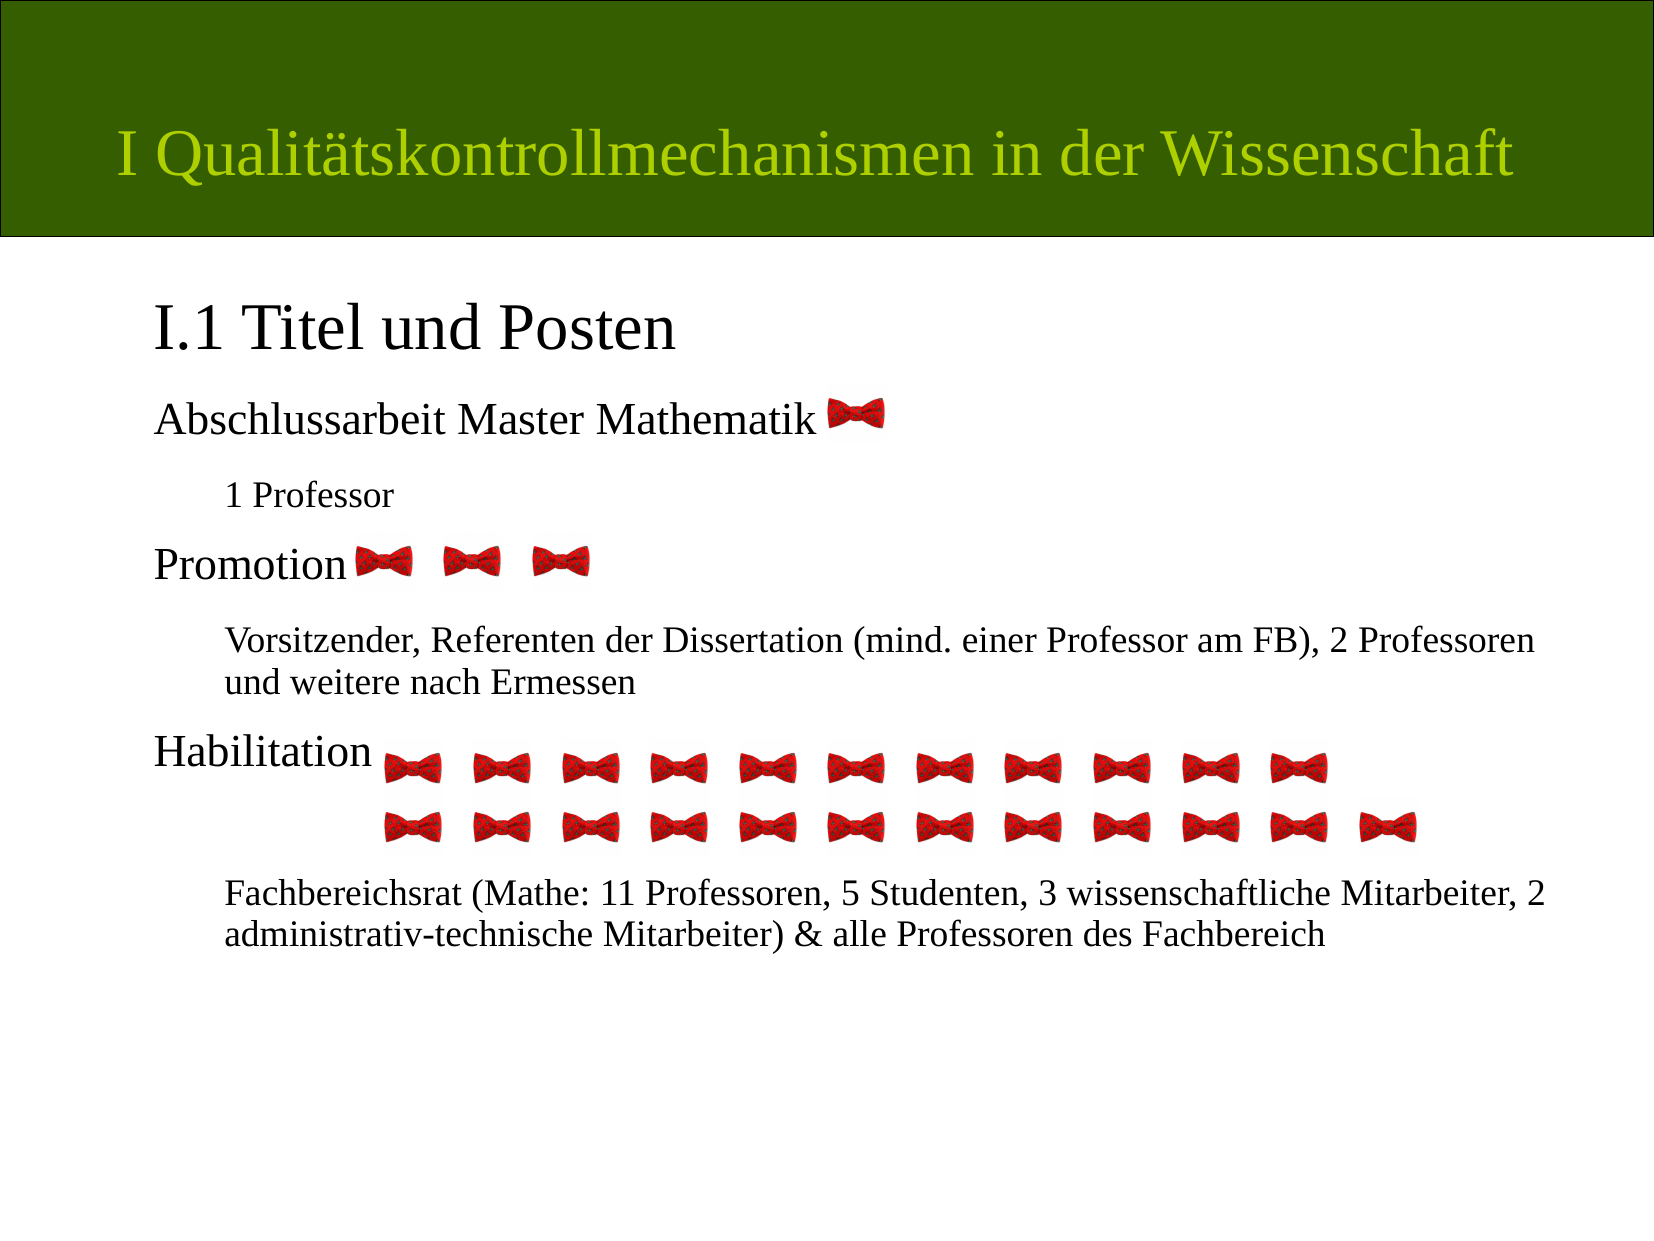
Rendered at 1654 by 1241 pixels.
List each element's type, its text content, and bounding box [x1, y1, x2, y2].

picture [1092, 738, 1152, 857]
picture [531, 531, 591, 591]
picture [354, 531, 414, 591]
picture [1181, 738, 1241, 857]
picture [915, 738, 975, 857]
picture [472, 738, 532, 857]
picture [442, 531, 502, 591]
text_box [0, 0, 1654, 237]
picture [1358, 797, 1418, 857]
picture [1269, 738, 1329, 857]
picture [383, 738, 443, 857]
picture [826, 738, 886, 857]
picture [649, 738, 709, 857]
picture [561, 738, 621, 857]
title I Qualitätskontrollmechanismen in der Wissenschaft [82, 49, 1571, 257]
picture [1003, 738, 1063, 857]
list I.1 Titel und Posten Abschlussarbeit Master Mathematik 1 Professor Promotion Vorsitzender, Referenten der Dissertation (mind. einer Professor am FB), 2 Professoren und weitere nach Ermessen Habilitation Fachbereichsrat (Mathe: 11 Professoren, 5 Studenten, 3 wissenschaftliche Mitarbeiter, 2 administrativ-technische Mitarbeiter) & alle Professoren des Fachbereich [82, 290, 1571, 1094]
picture [738, 738, 798, 857]
picture [826, 383, 886, 443]
